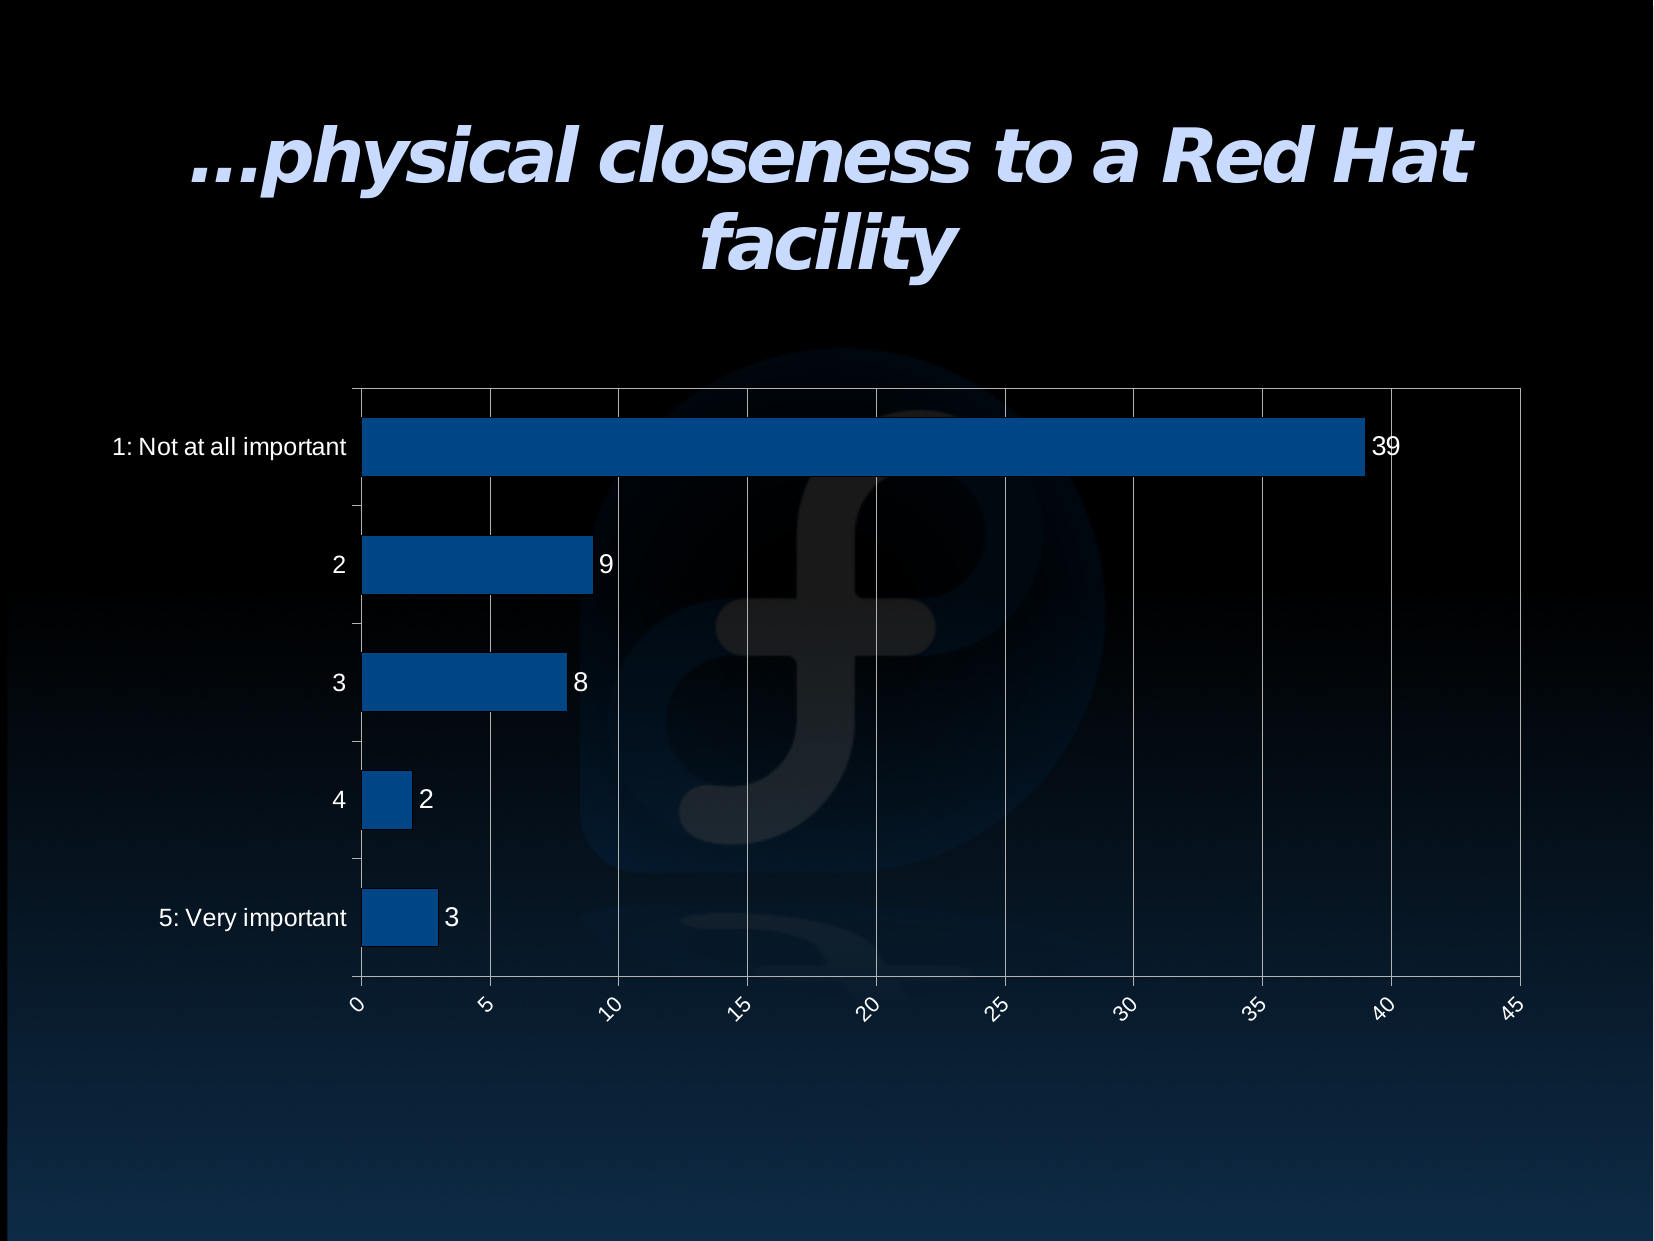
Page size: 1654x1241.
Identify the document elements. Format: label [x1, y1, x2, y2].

picture [7, 6, 1654, 1241]
chart [361, 417, 1366, 477]
